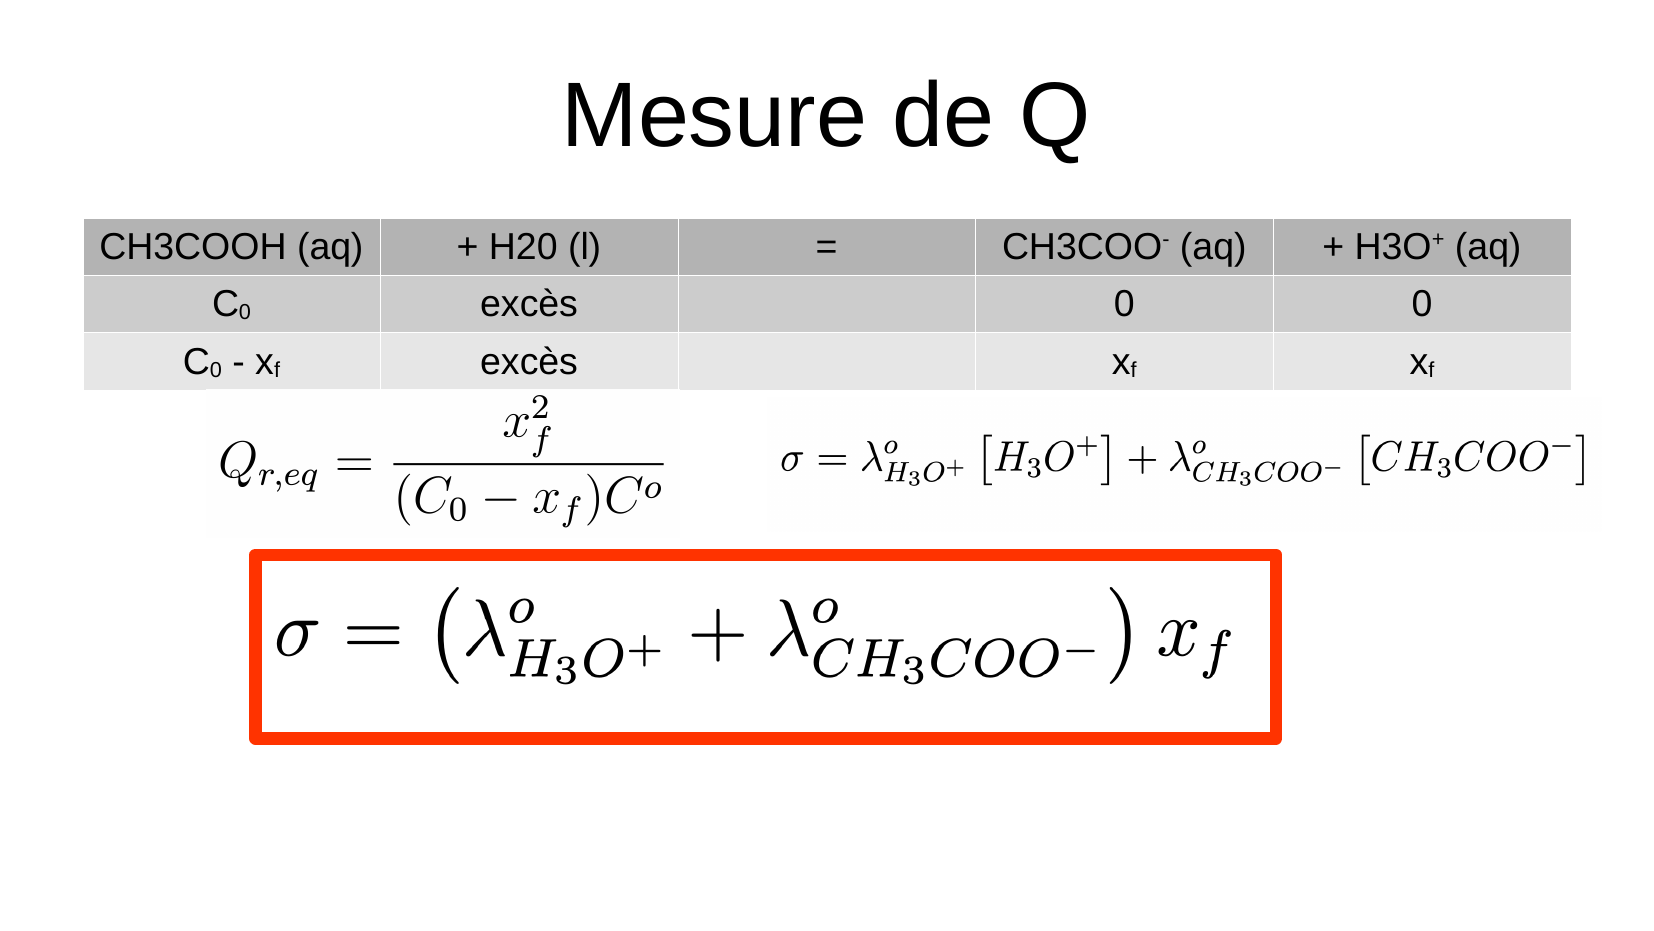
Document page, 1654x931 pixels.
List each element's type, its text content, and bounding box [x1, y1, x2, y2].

table_cell 0 [1274, 276, 1571, 332]
table_cell 0 [976, 276, 1273, 332]
table_cell C0 [84, 276, 380, 332]
table_header + H20 (l) [381, 219, 678, 275]
picture [206, 389, 680, 538]
picture [261, 561, 1270, 733]
table_cell excès [381, 333, 678, 389]
table_header CH3COO- (aq) [976, 219, 1273, 275]
table_header = [679, 219, 975, 275]
table_cell [679, 333, 975, 390]
table_cell [679, 276, 975, 332]
table_cell xf [976, 333, 1273, 390]
table_cell xf [1274, 333, 1571, 390]
table_header CH3COOH (aq) [84, 219, 380, 275]
table_header + H3O+ (aq) [1274, 219, 1571, 275]
title Mesure de Q [82, 37, 1571, 193]
table_cell C0 - xf [84, 333, 380, 390]
picture [767, 397, 1602, 532]
table_cell excès [381, 276, 678, 332]
